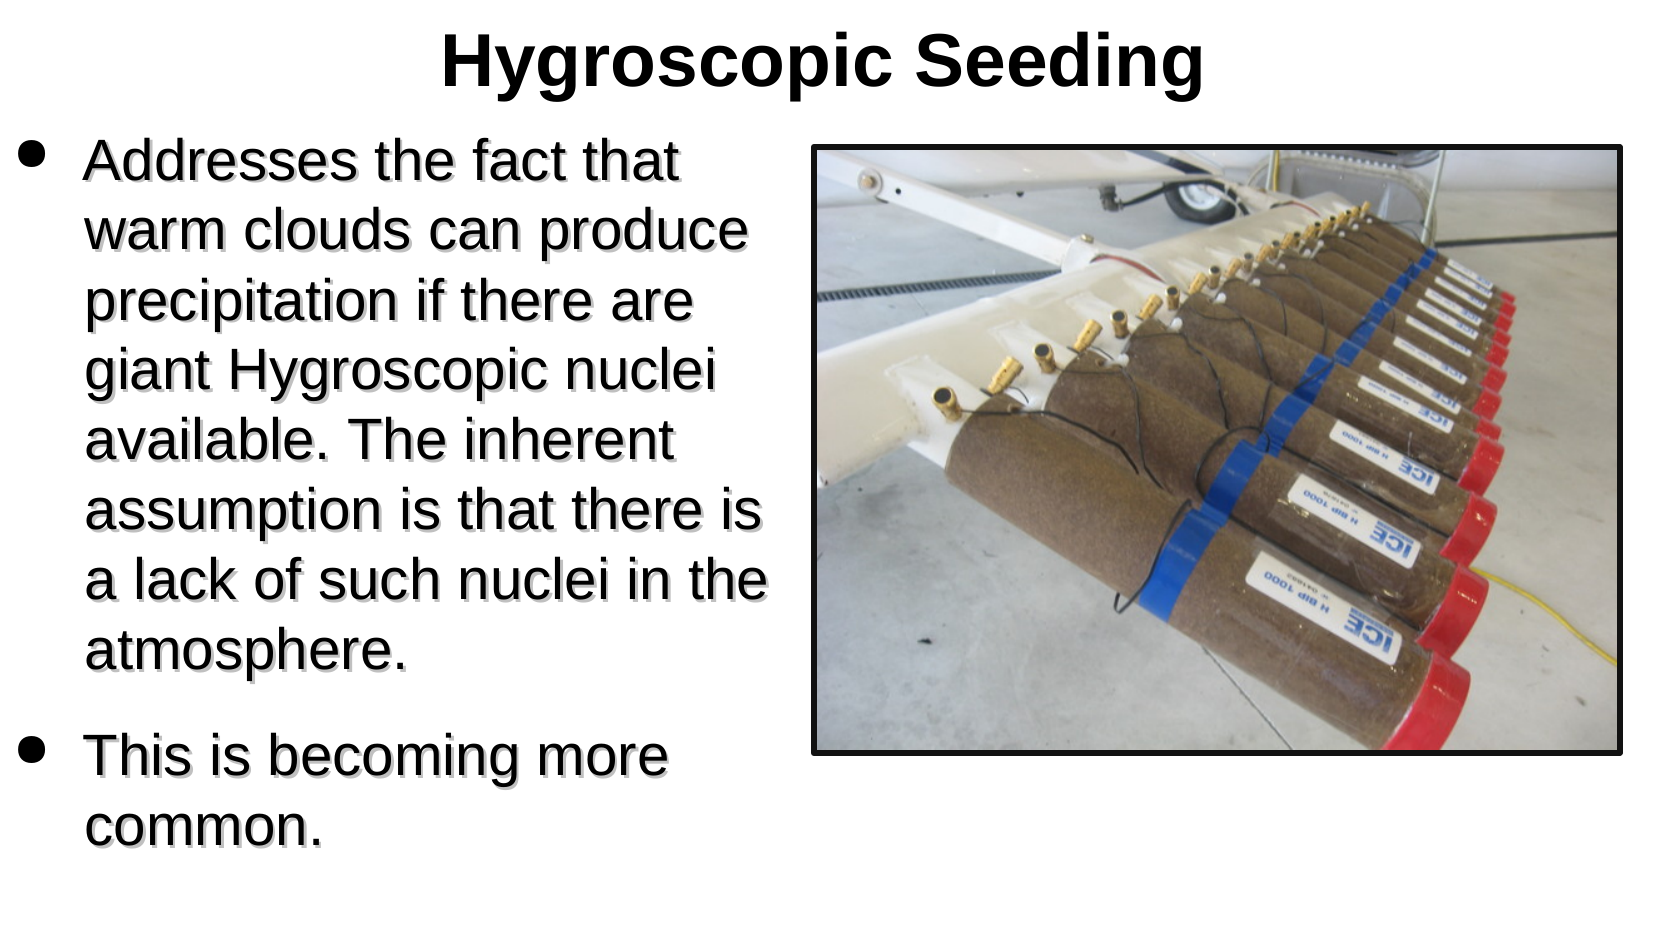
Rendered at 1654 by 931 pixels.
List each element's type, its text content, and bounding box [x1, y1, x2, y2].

title Hygroscopic Seeding [0, 5, 1651, 107]
picture [816, 150, 1617, 751]
text_box Addresses the fact that warm clouds can produce precipitation if there are giant Hygroscopic nuclei available. The inherent assumption is that there is a lack of such nuclei in the atmosphere. This is becoming more common. [0, 114, 788, 931]
